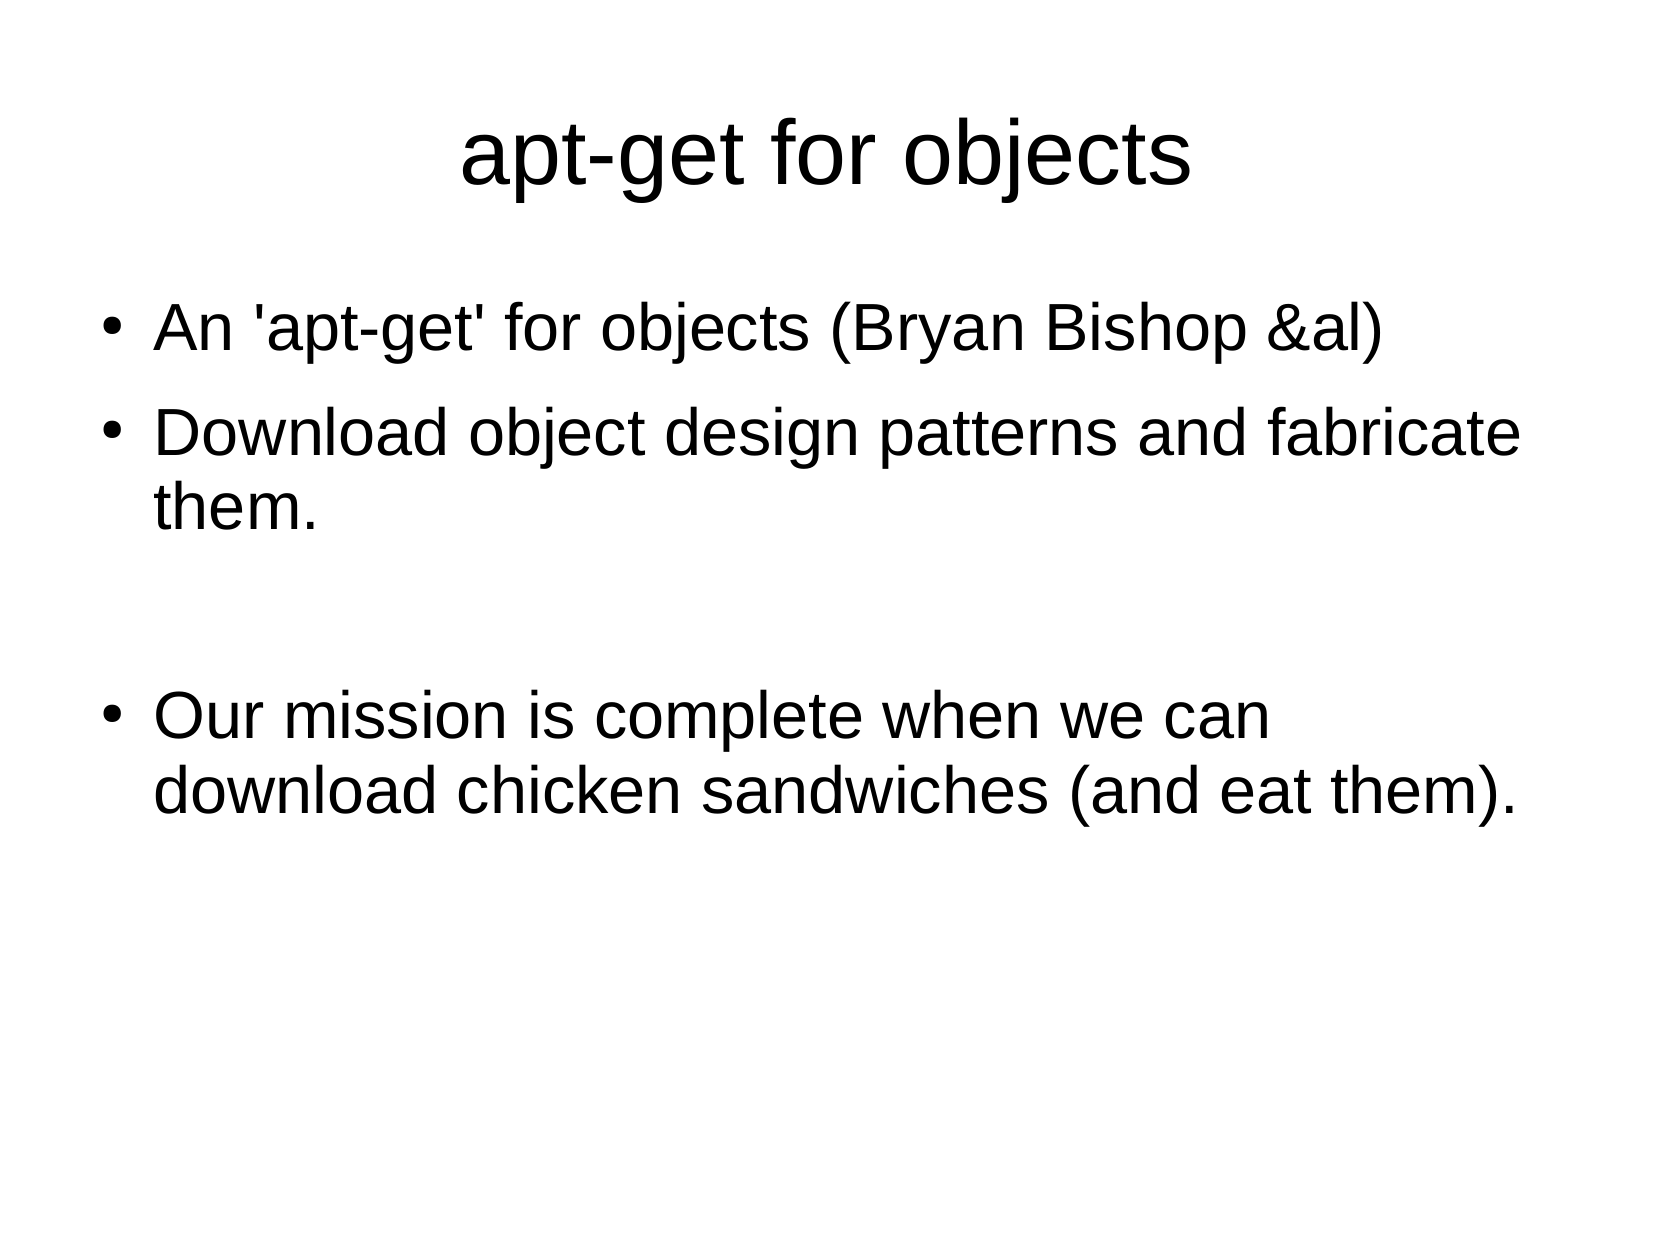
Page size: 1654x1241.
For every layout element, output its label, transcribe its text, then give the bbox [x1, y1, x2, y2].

list An 'apt-get' for objects (Bryan Bishop &al) Download object design patterns and fabricate them. Our mission is complete when we can download chicken sandwiches (and eat them). [82, 290, 1571, 1109]
title apt-get for objects [82, 56, 1571, 250]
